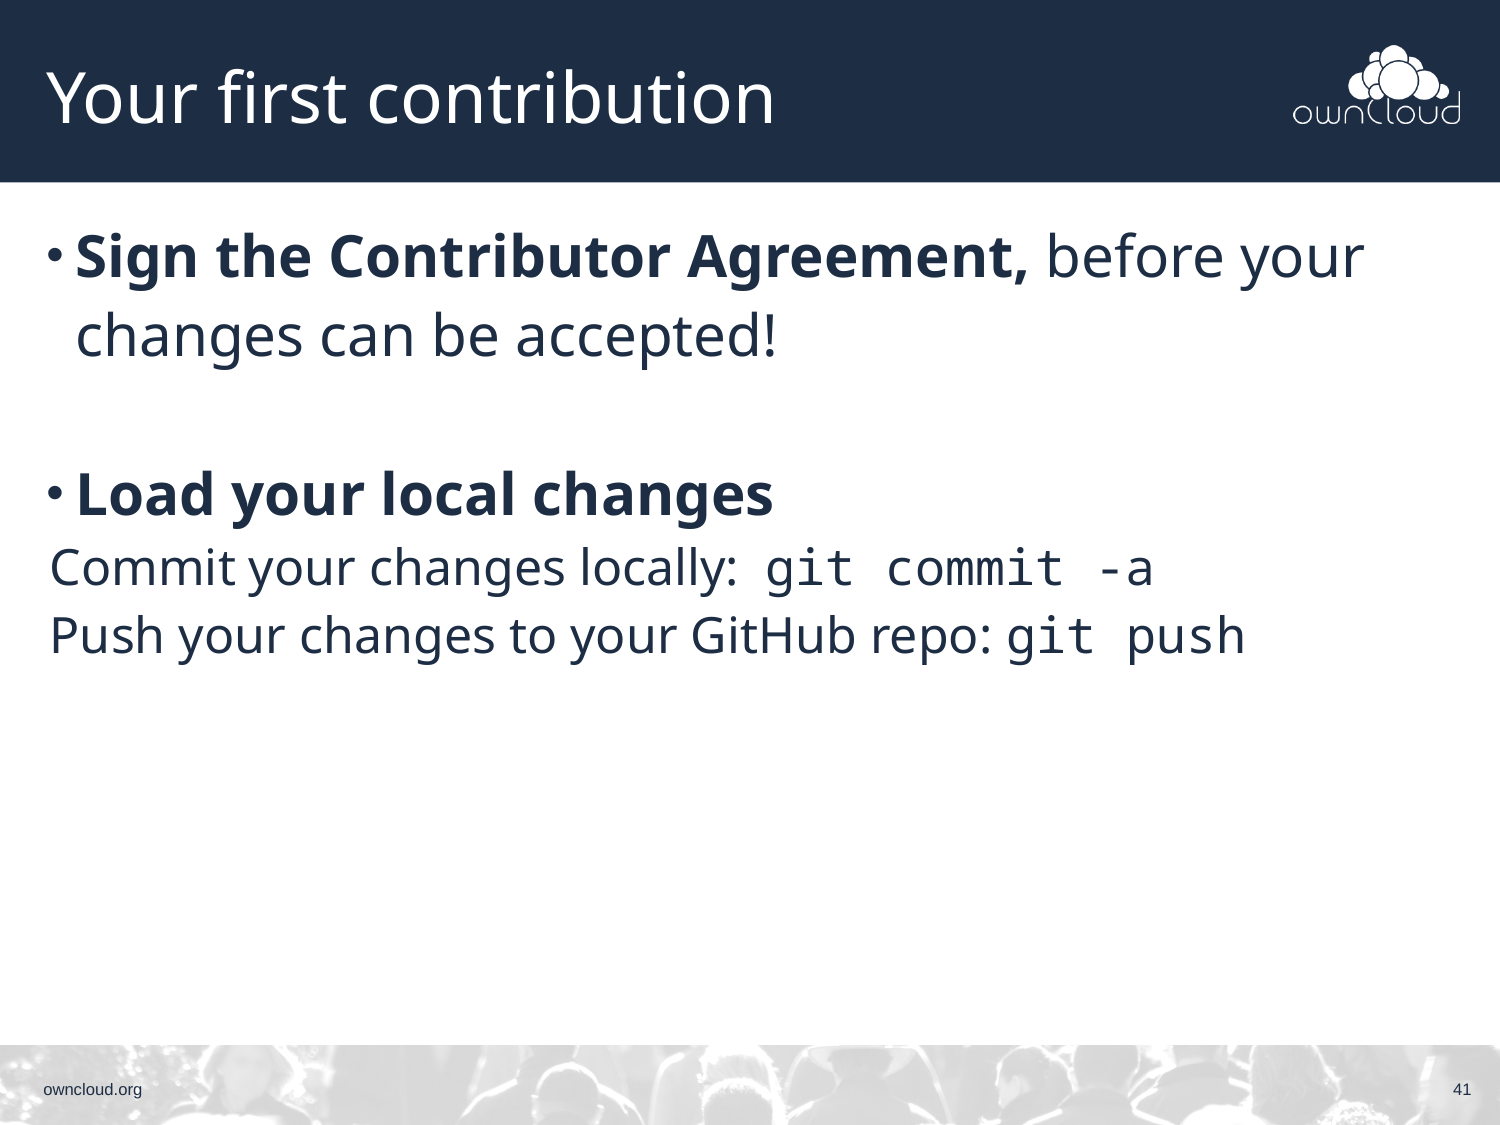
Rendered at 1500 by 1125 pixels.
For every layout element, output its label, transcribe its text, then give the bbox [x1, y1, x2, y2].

picture [0, 1045, 1500, 1125]
title Your first contribution [46, 5, 1258, 187]
picture [1293, 45, 1460, 124]
list Sign the Contributor Agreement, before your changes can be accepted! Load your local changes Commit your changes locally: git commit -a Push your changes to your GitHub repo: git push [46, 214, 1465, 1026]
